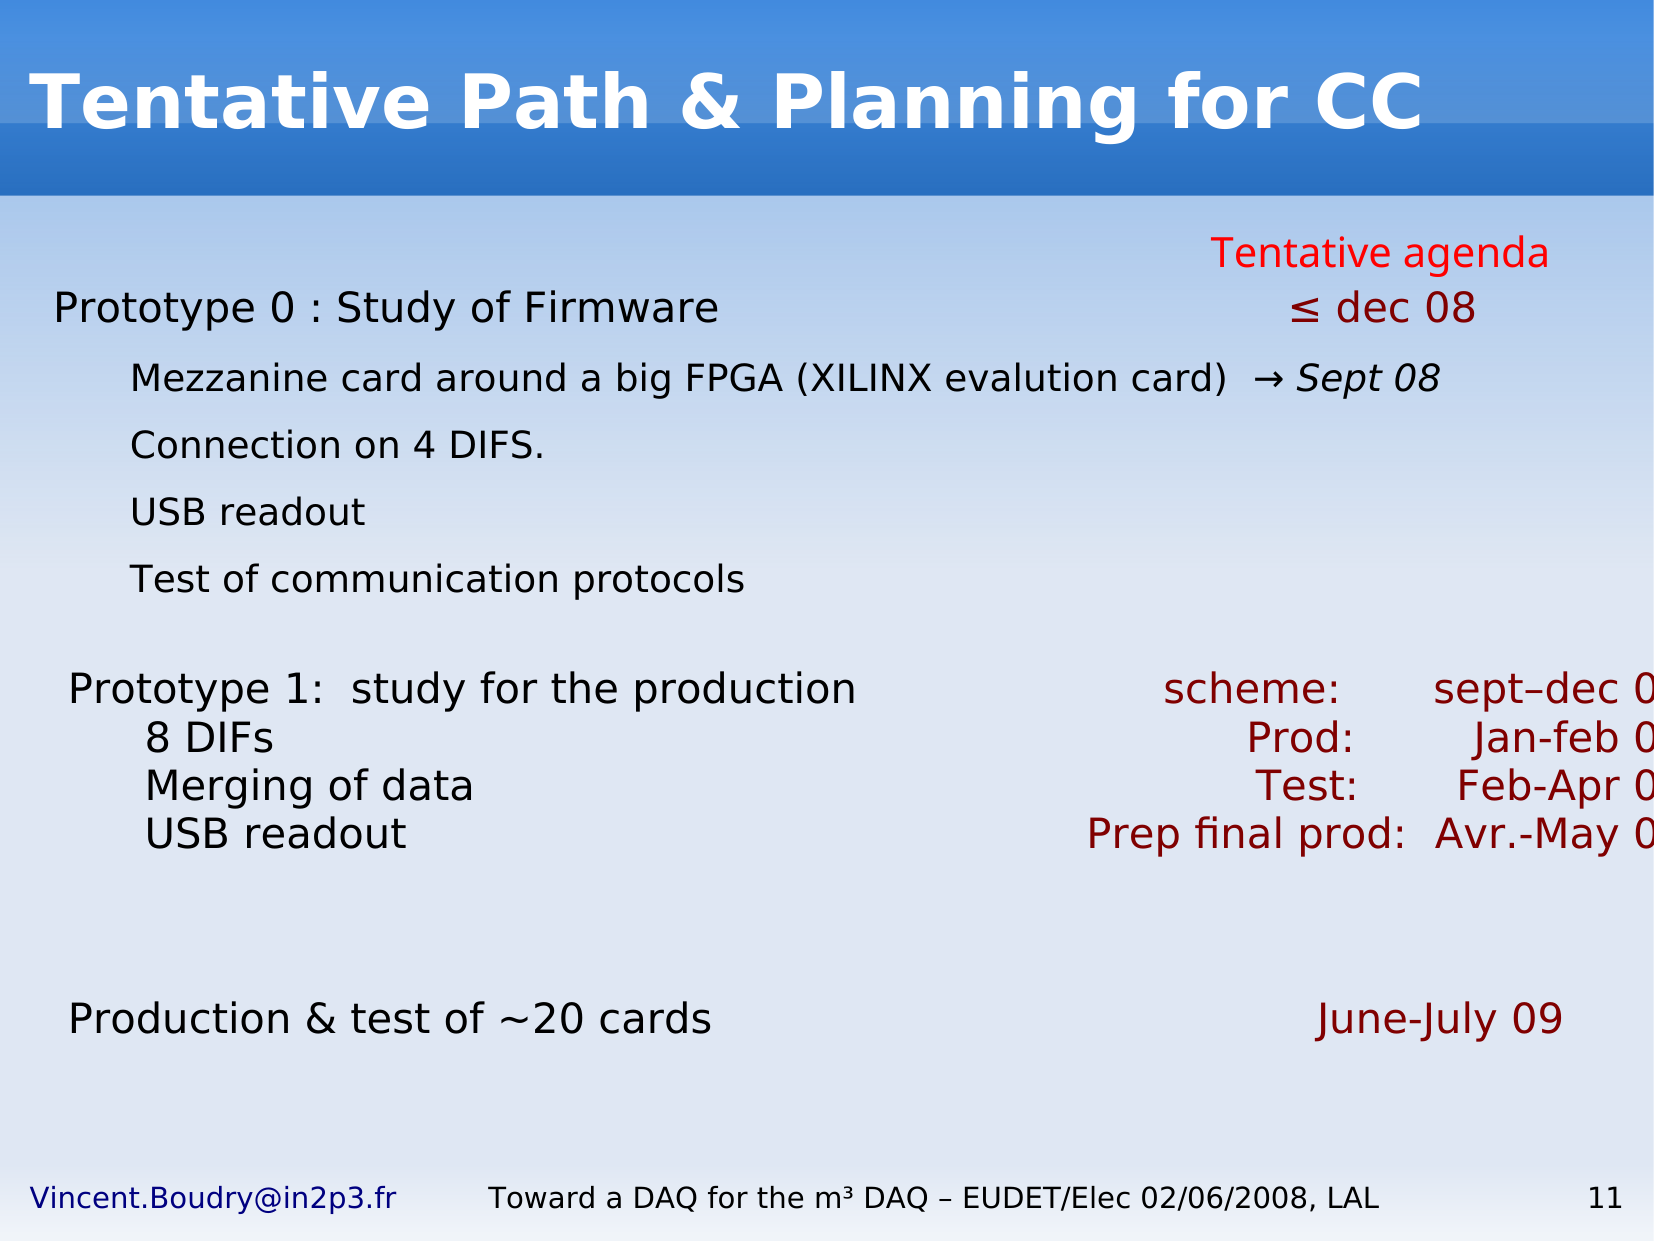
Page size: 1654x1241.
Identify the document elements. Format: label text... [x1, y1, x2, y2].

picture [1640, 724, 1653, 749]
list Prototype 0 : Study of Firmware ≤ dec 08 Mezzanine card around a big FPGA (XILINX evalution card) → Sept 08 Connection on 4 DIFS. USB readout Test of communication protocols [35, 283, 1571, 602]
text_box Tentative agenda [1107, 215, 1654, 279]
text_box [75, 1018, 1600, 1090]
picture [1640, 772, 1653, 797]
picture [1640, 820, 1653, 845]
picture [0, 0, 1654, 1241]
picture [1639, 675, 1652, 700]
text_box Prototype 1: study for the production 8 DIFs Merging of data USB readout [35, 657, 1315, 938]
text_box Production & test of ~20 cards [35, 987, 793, 1051]
title Tentative Path & Planning for CC [29, 7, 1654, 200]
text_box scheme: sept–dec 08 Prod: Jan-feb 09 Test: Feb-Apr 09 Prep final prod: Avr.-May 09 [1315, 657, 1595, 867]
text_box June-July 09 [1302, 987, 1580, 1018]
